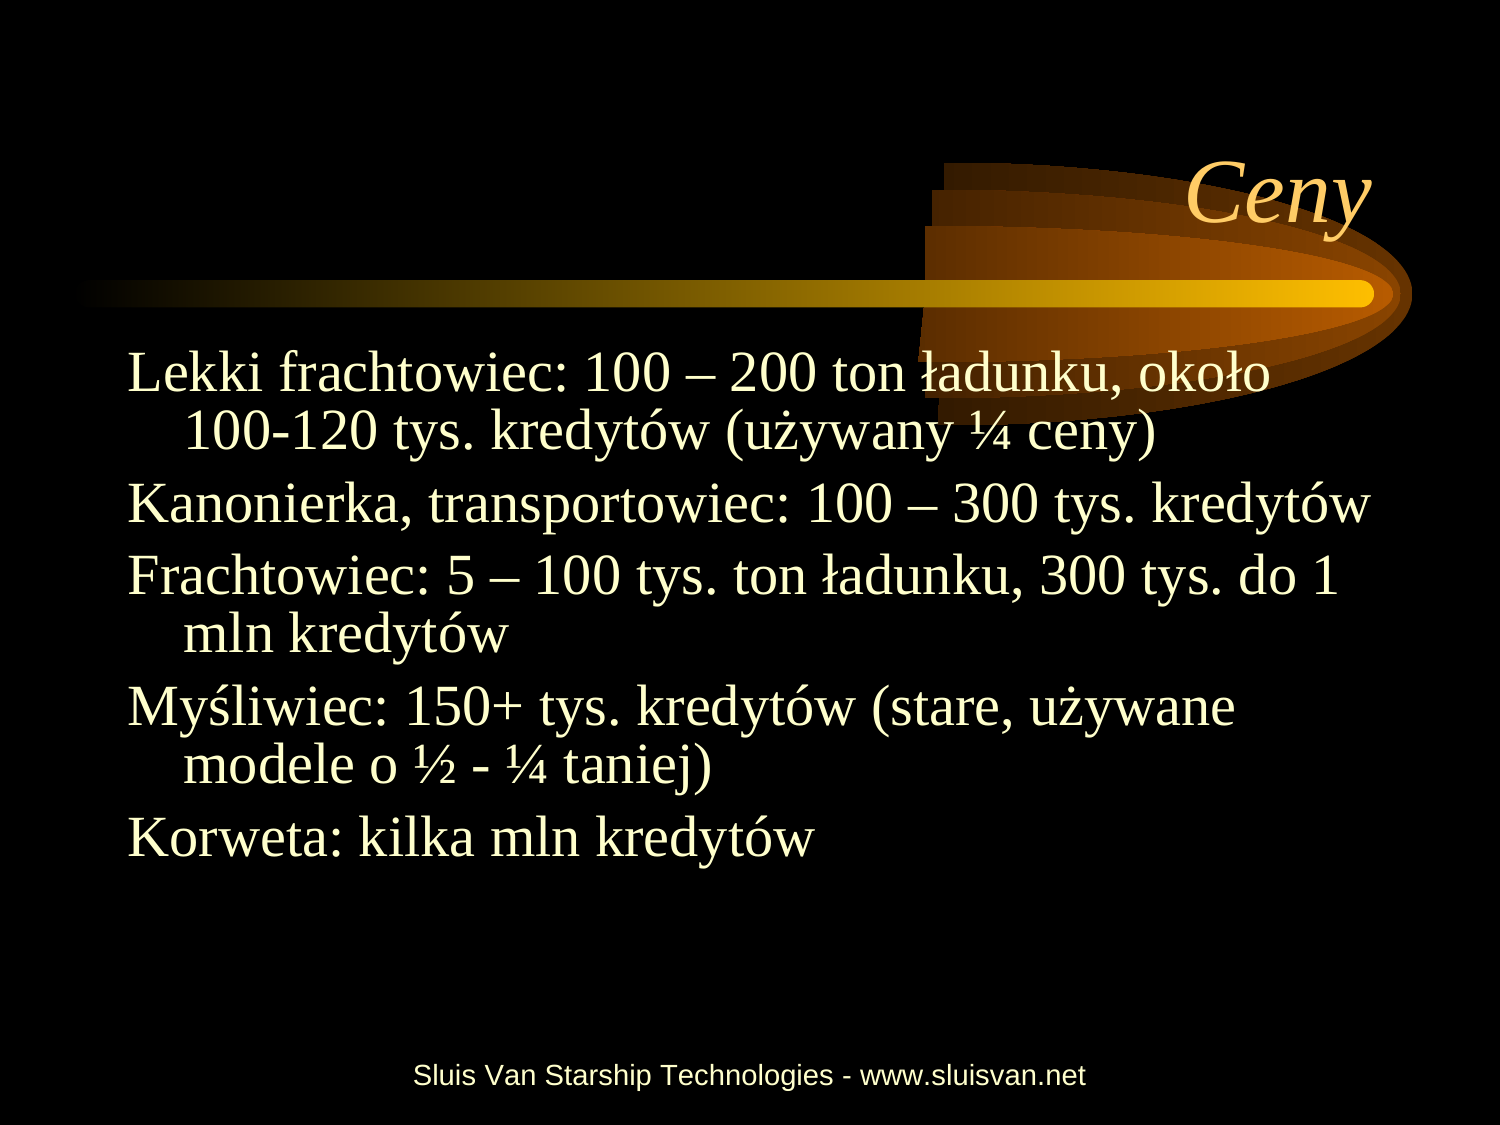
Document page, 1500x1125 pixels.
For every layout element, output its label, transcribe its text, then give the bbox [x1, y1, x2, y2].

title Ceny [112, 62, 1388, 250]
list Lekki frachtowiec: 100 – 200 ton ładunku, około 100-120 tys. kredytów (używany ¼ ceny) Kanonierka, transportowiec: 100 – 300 tys. kredytów Frachtowiec: 5 – 100 tys. ton ładunku, 300 tys. do 1 mln kredytów Myśliwiec: 150+ tys. kredytów (stare, używane modele o ½ - ¼ taniej) Korweta: kilka mln kredytów [112, 337, 1388, 1013]
